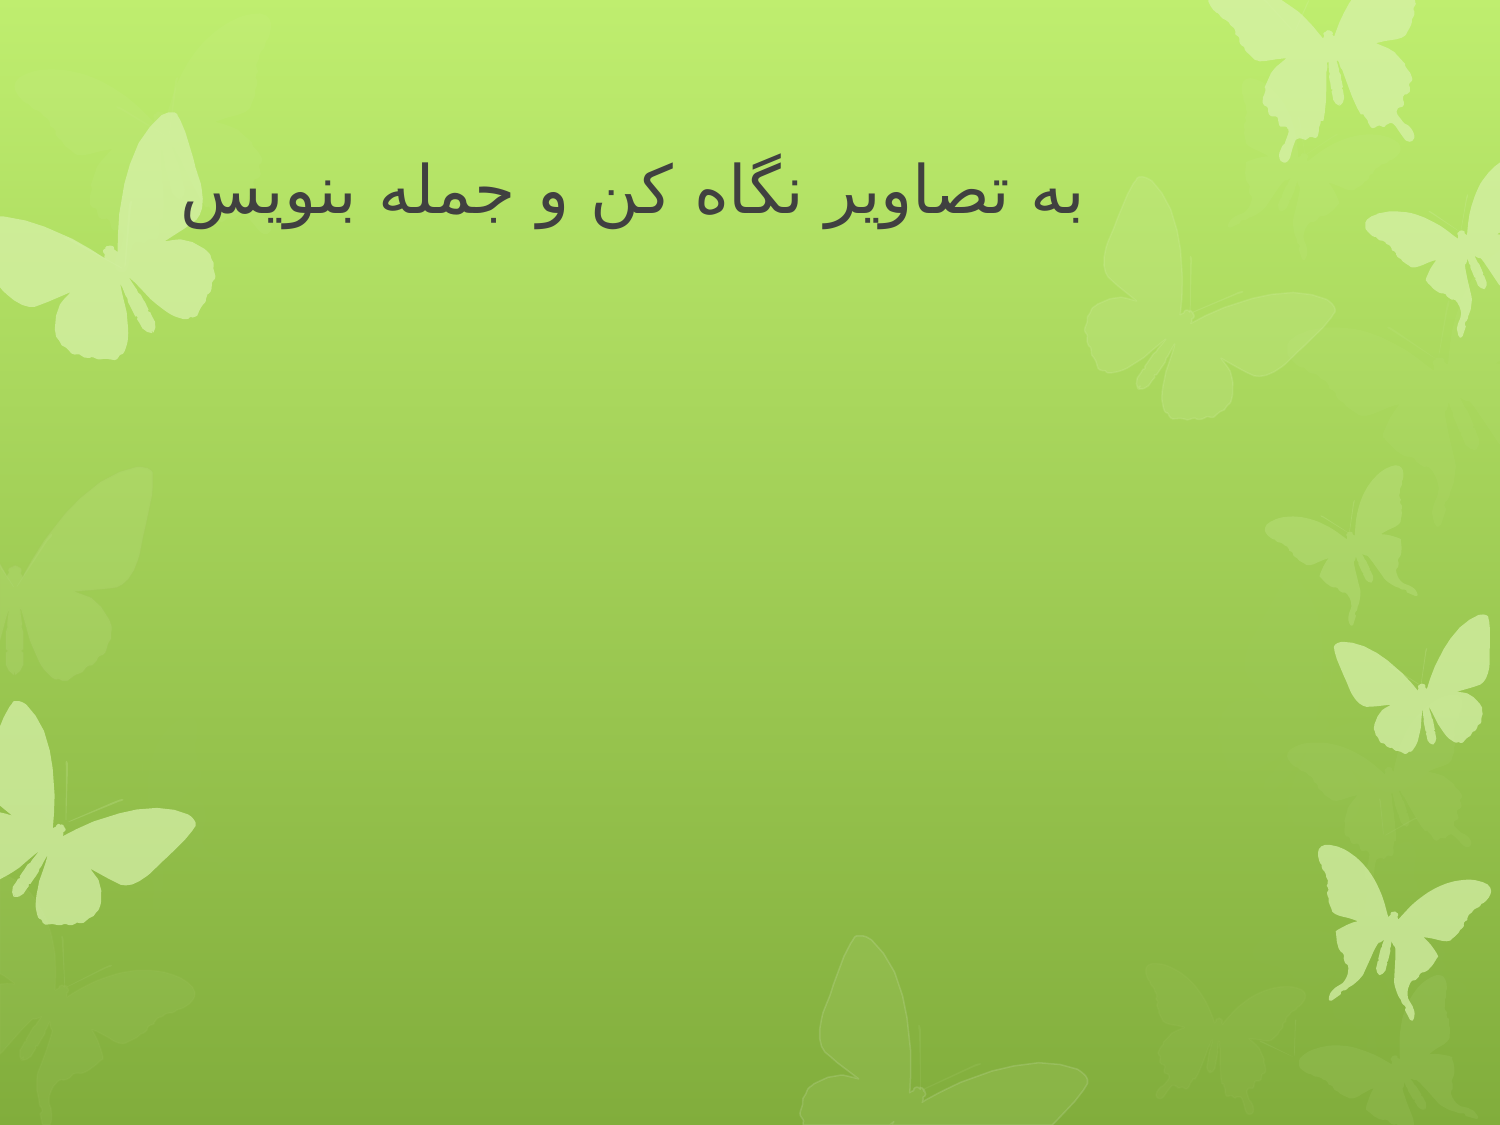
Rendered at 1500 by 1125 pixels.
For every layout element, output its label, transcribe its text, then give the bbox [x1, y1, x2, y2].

title به تصاوير نگاه كن و جمله بنويس [165, 110, 1335, 263]
